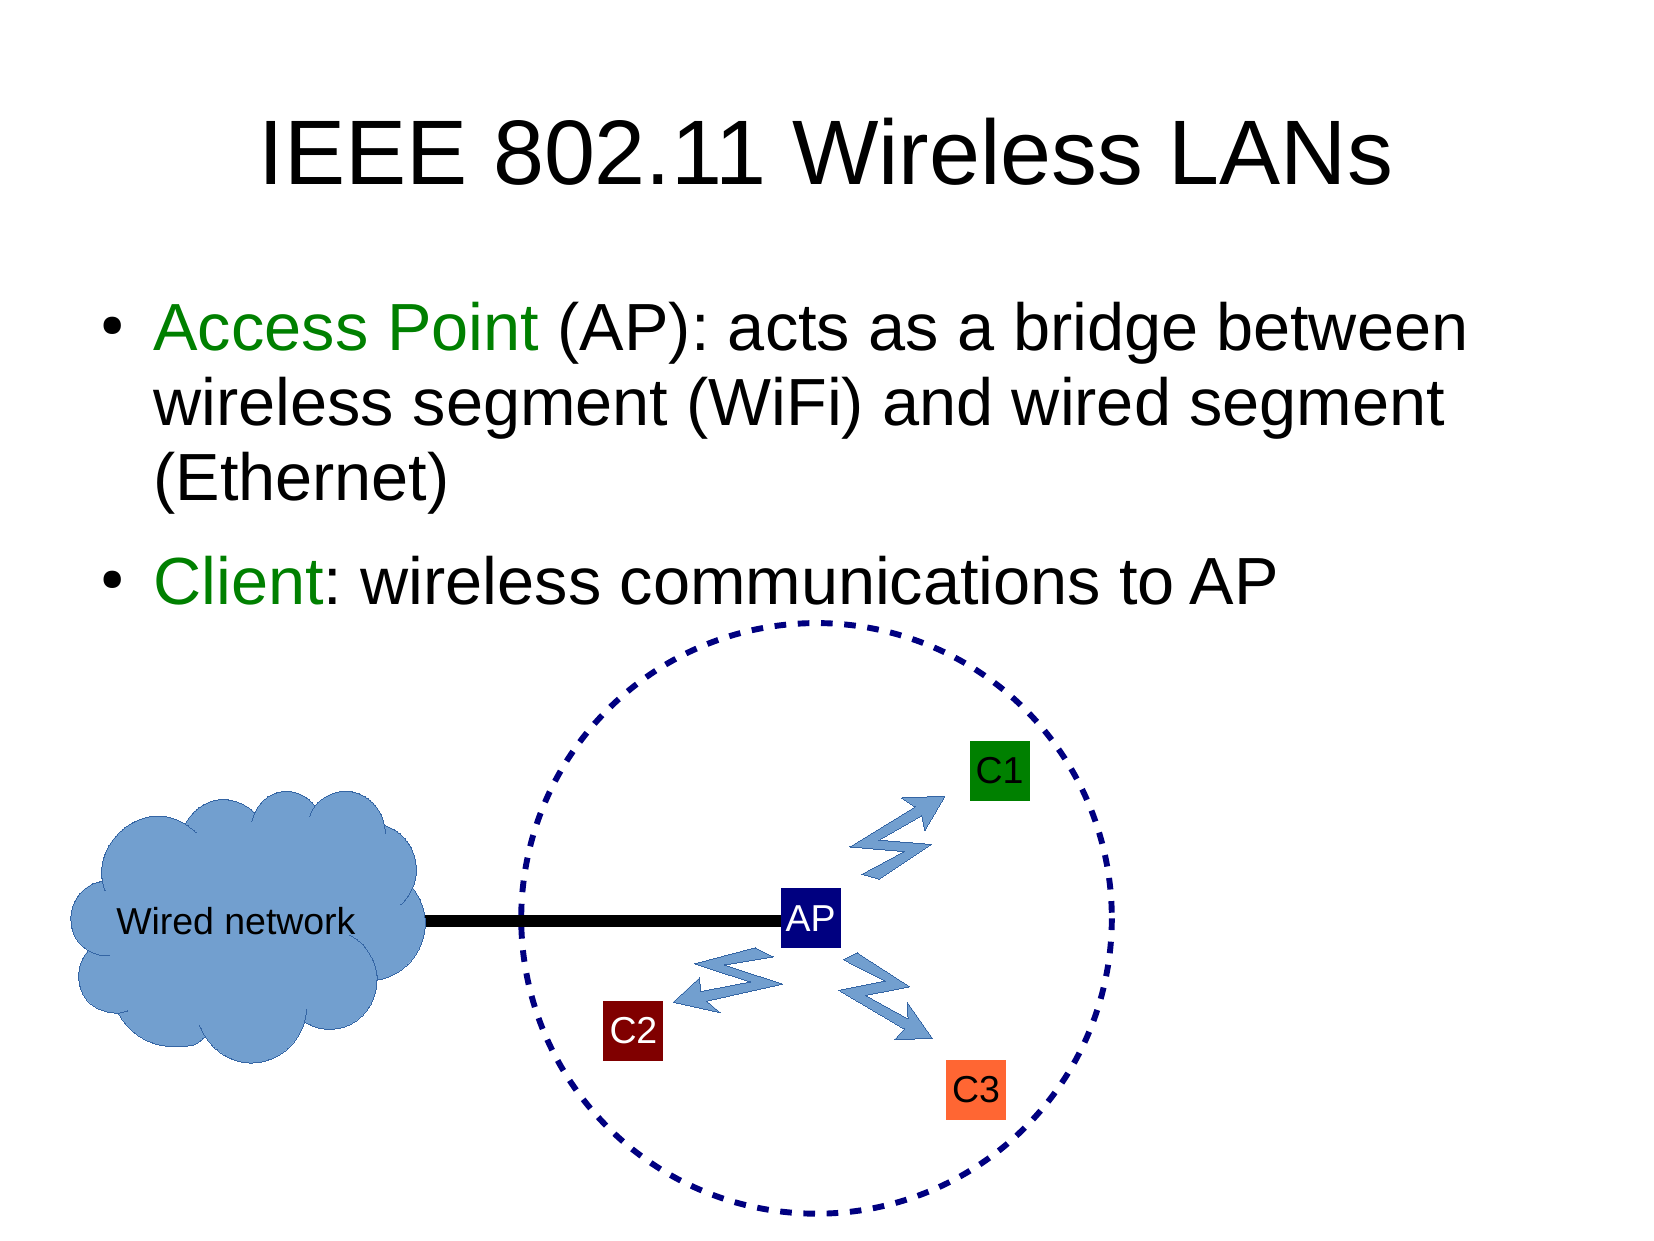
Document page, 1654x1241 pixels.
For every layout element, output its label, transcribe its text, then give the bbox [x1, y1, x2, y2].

text_box AP [781, 888, 841, 948]
title IEEE 802.11 Wireless LANs [82, 49, 1571, 257]
list Access Point (AP): acts as a bridge between wireless segment (WiFi) and wired segment (Ethernet) Client: wireless communications to AP [82, 290, 1571, 1010]
text_box [673, 947, 783, 1013]
text_box [849, 796, 945, 880]
text_box [838, 952, 933, 1040]
text_box Wired network [70, 791, 426, 1064]
text_box C2 [603, 1001, 663, 1061]
text_box C3 [946, 1060, 1006, 1120]
text_box C1 [970, 741, 1030, 801]
